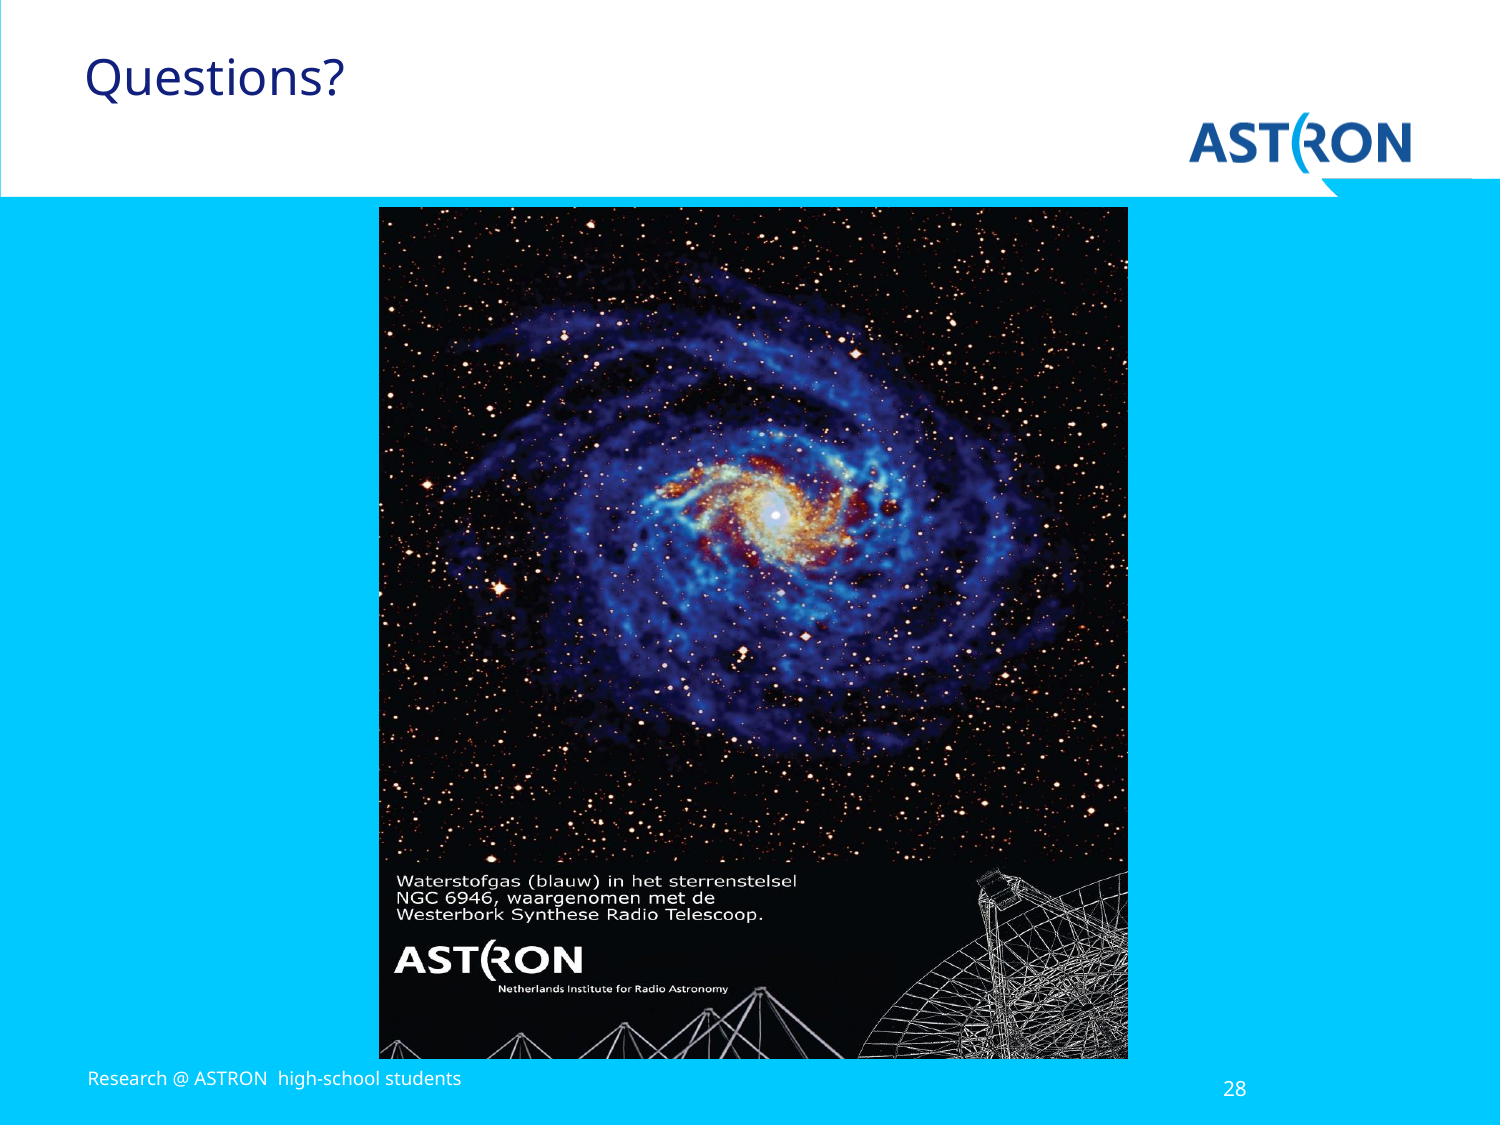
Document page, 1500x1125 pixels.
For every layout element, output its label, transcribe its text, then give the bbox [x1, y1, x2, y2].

text_box <number> [1208, 1062, 1409, 1125]
picture [0, 0, 1500, 196]
text_box Research @ ASTRON high-school students [87, 1062, 1055, 1125]
text_box Questions? [69, 37, 1075, 188]
picture [380, 208, 1127, 1058]
